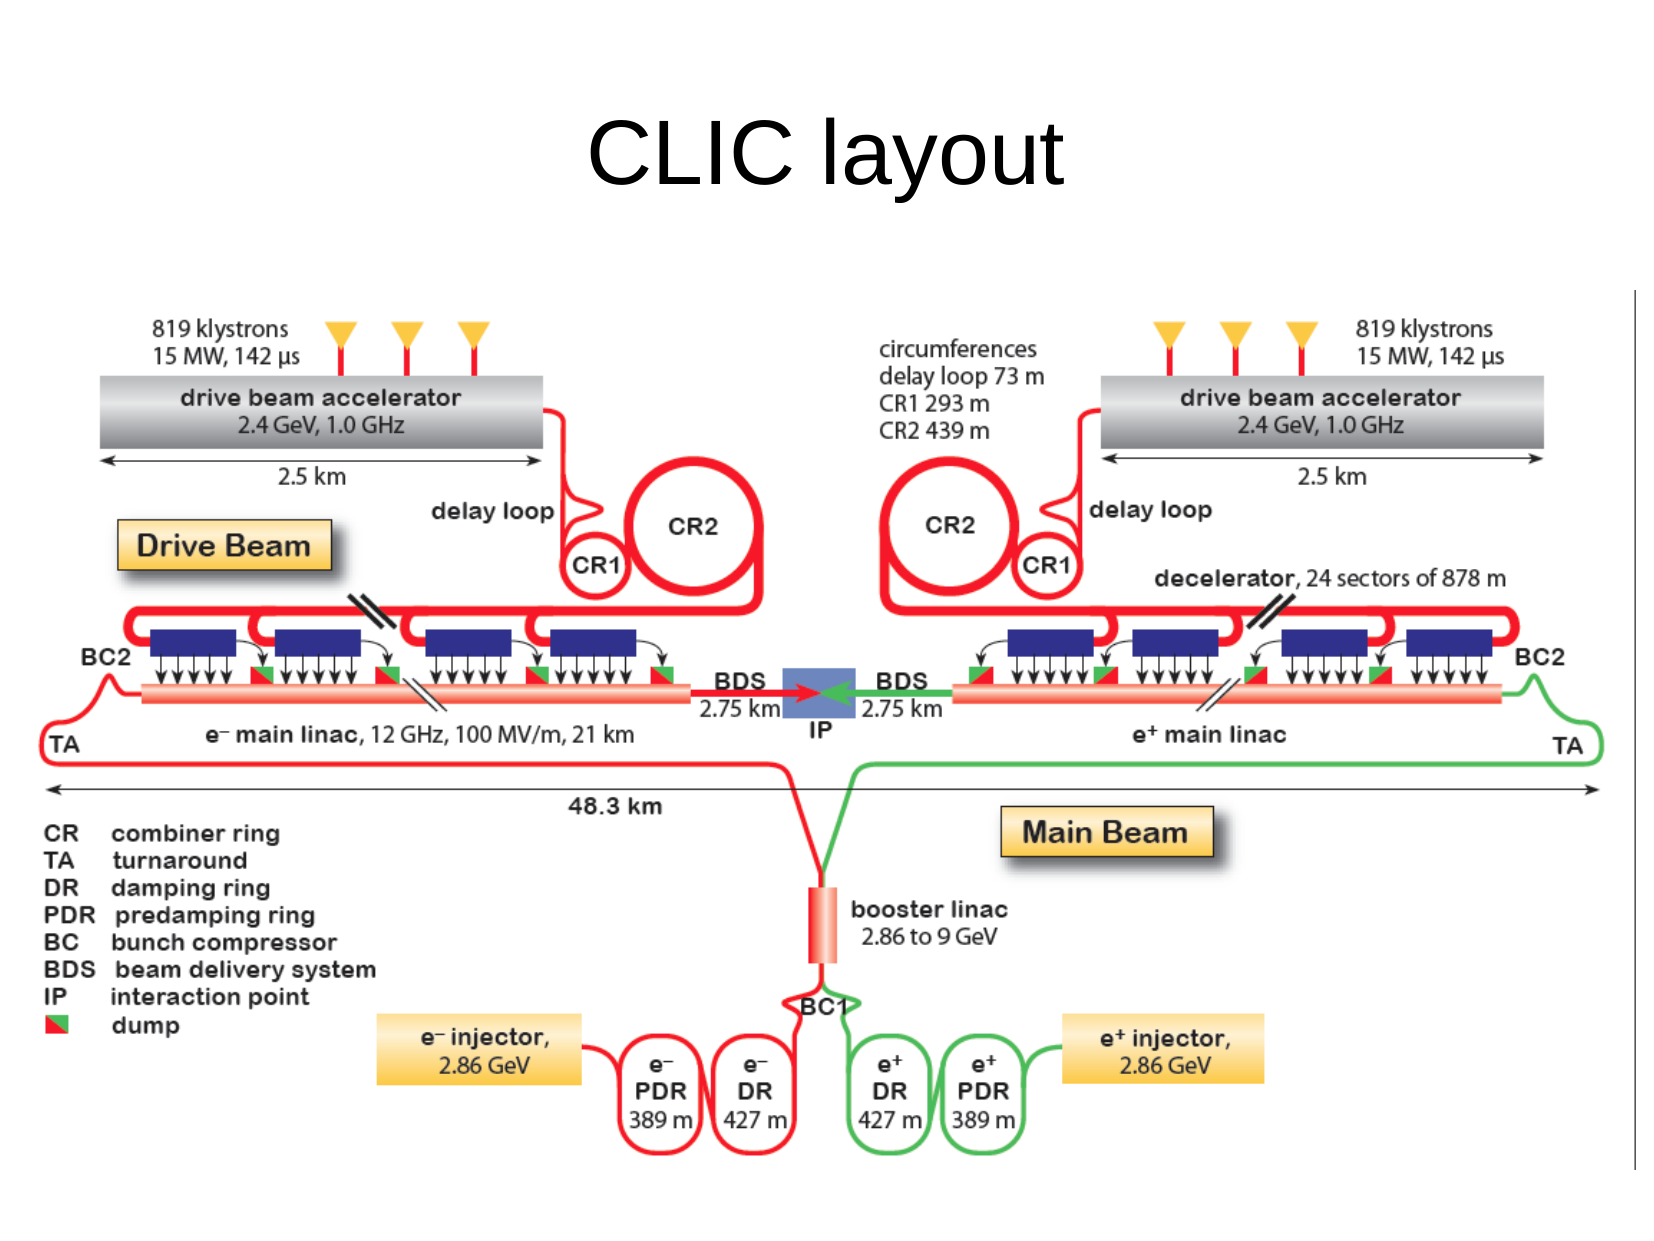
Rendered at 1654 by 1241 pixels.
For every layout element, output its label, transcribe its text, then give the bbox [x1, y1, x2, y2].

picture [17, 290, 1636, 1171]
title CLIC layout [82, 49, 1571, 257]
